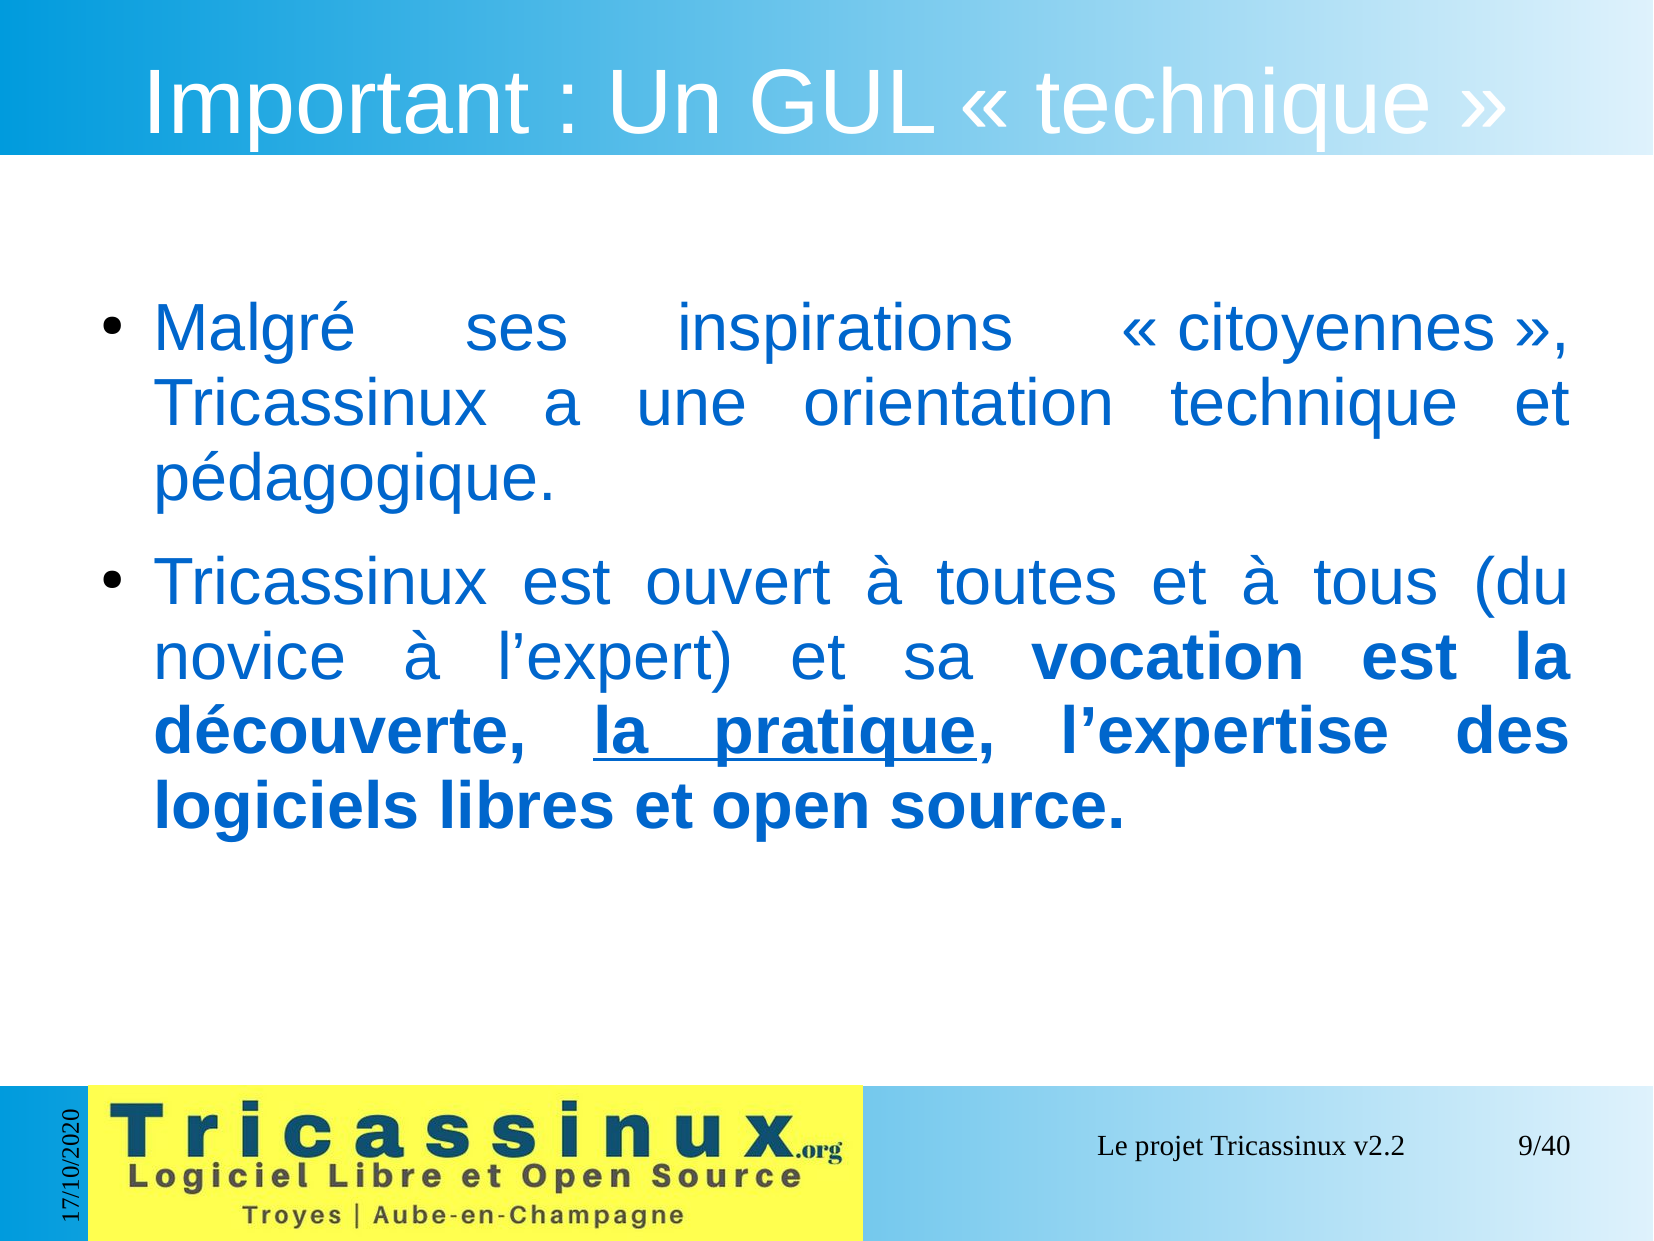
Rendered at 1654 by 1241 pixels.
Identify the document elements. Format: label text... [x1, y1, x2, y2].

list Malgré ses inspirations « citoyennes », Tricassinux a une orientation technique et pédagogique. Tricassinux est ouvert à toutes et à tous (du novice à l’expert) et sa vocation est la découverte, la pratique, l’expertise des logiciels libres et open source. [82, 290, 1571, 1010]
title Important : Un GUL « technique » [82, 49, 1571, 155]
picture [89, 1085, 863, 1241]
